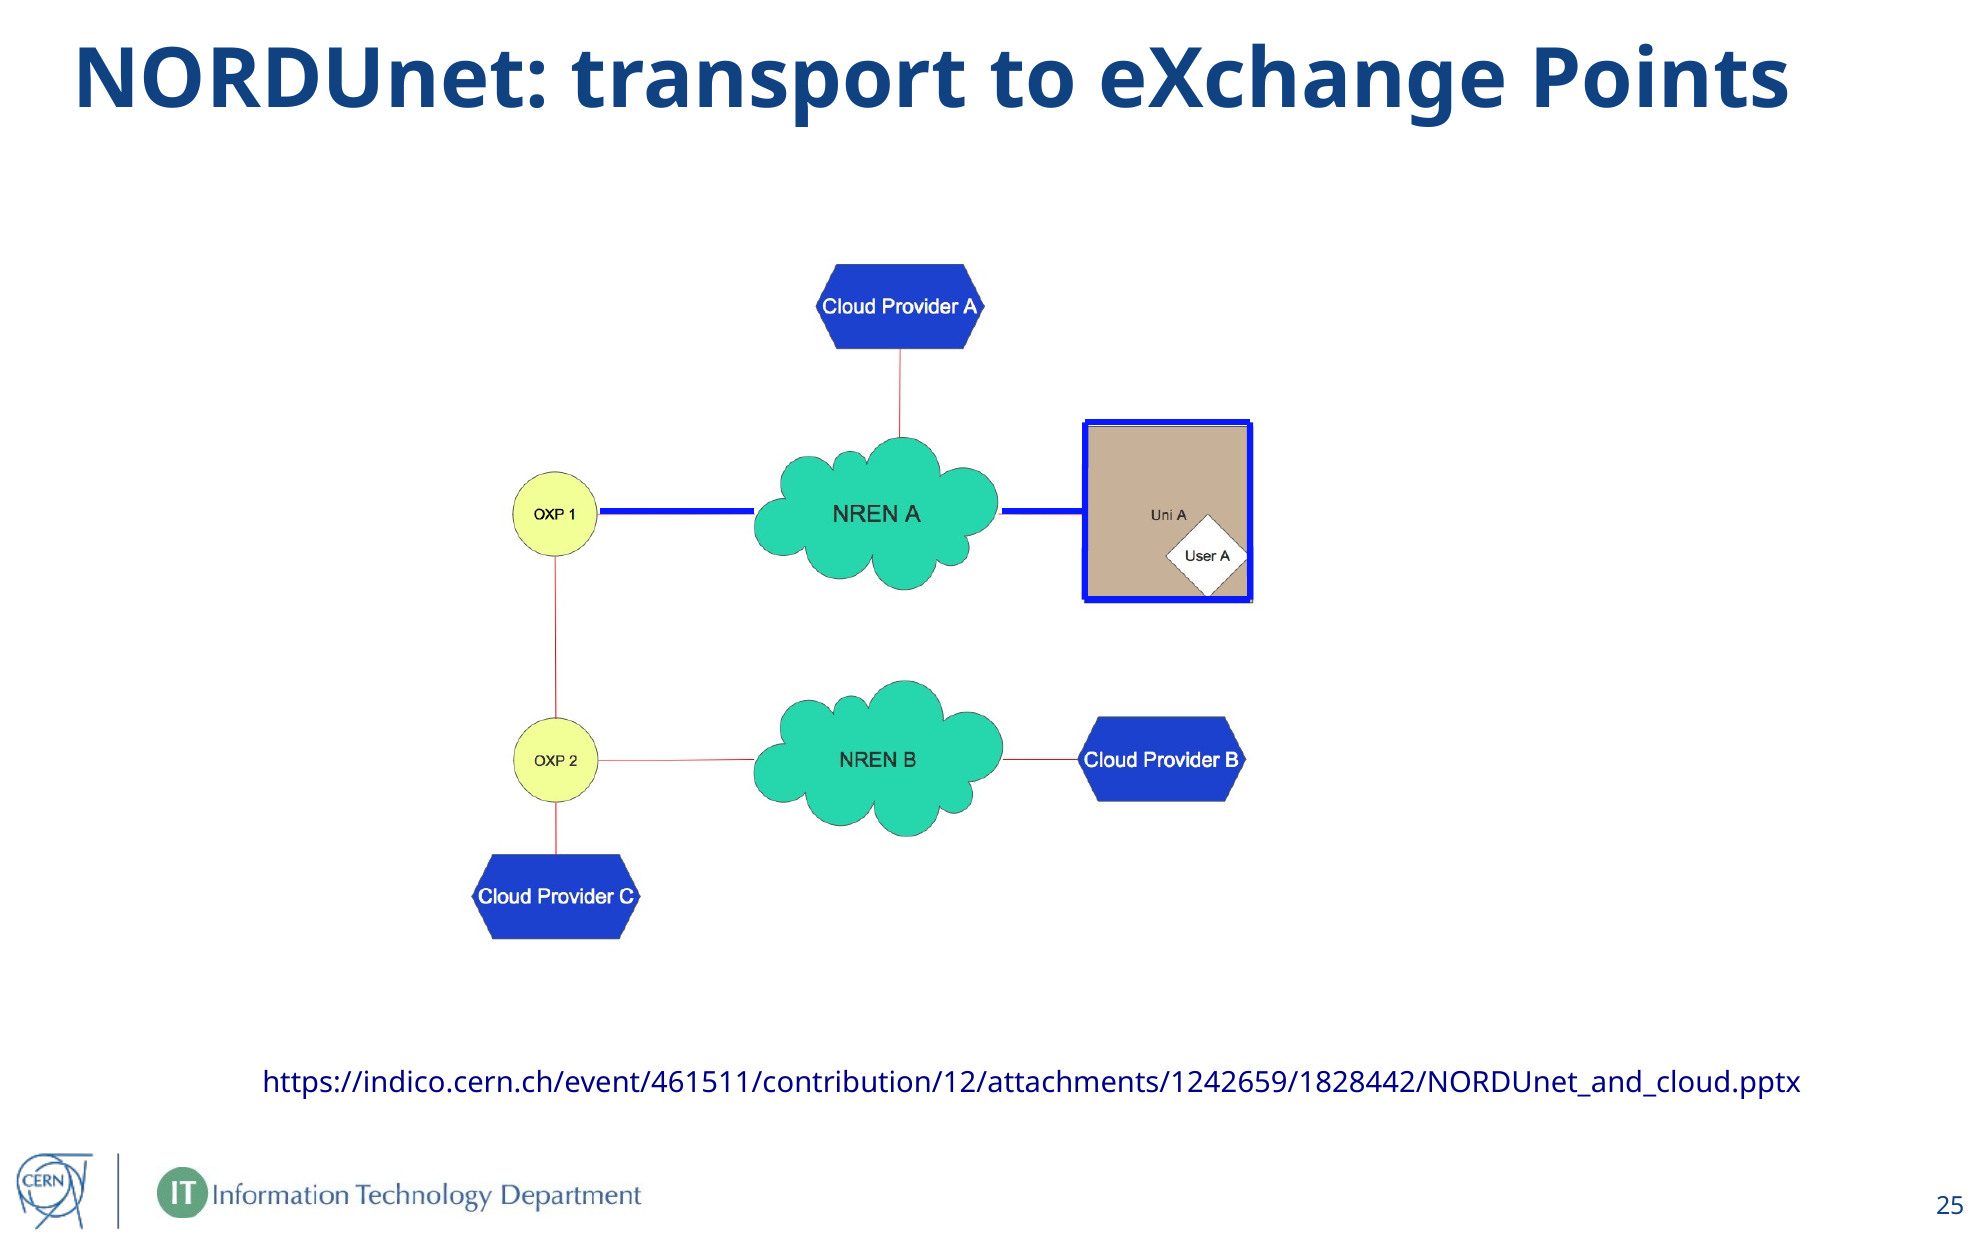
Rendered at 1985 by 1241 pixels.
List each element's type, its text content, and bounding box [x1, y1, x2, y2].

picture [16, 1188, 64, 1236]
picture [19, 1188, 64, 1207]
text_box https://indico.cern.ch/event/461511/contribution/12/attachments/1242659/1828442/NORDUnet_and_cloud.pptx [247, 1053, 1872, 1140]
picture [292, 153, 1523, 1024]
picture [157, 1167, 948, 1218]
title NORDUnet: transport to eXchange Points [72, 0, 1834, 166]
picture [38, 1207, 55, 1215]
picture [51, 1200, 64, 1215]
